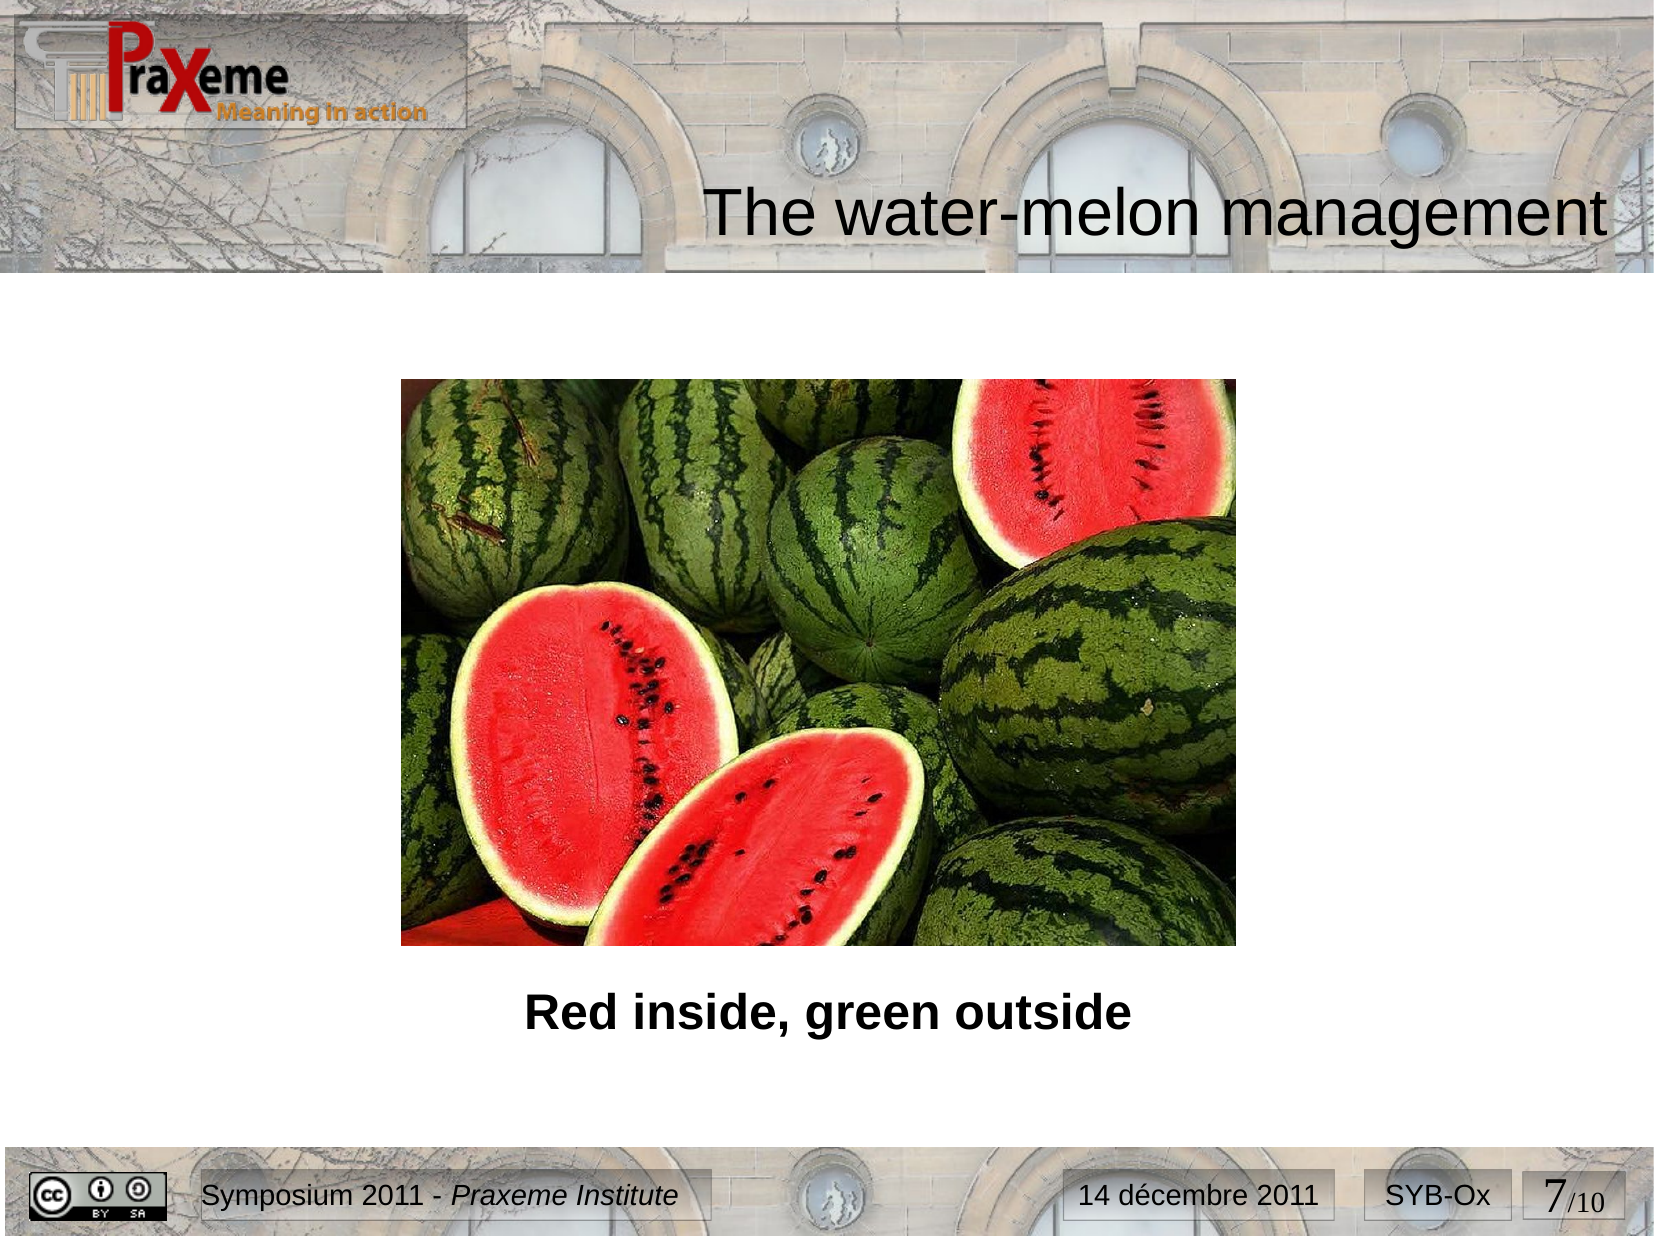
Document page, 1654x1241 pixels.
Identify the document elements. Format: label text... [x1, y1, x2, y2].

title The water-melon management [472, 36, 1610, 251]
picture [5, 1147, 1654, 1236]
text_box Red inside, green outside [485, 976, 1172, 1048]
picture [0, 0, 1654, 273]
picture [401, 379, 1236, 946]
